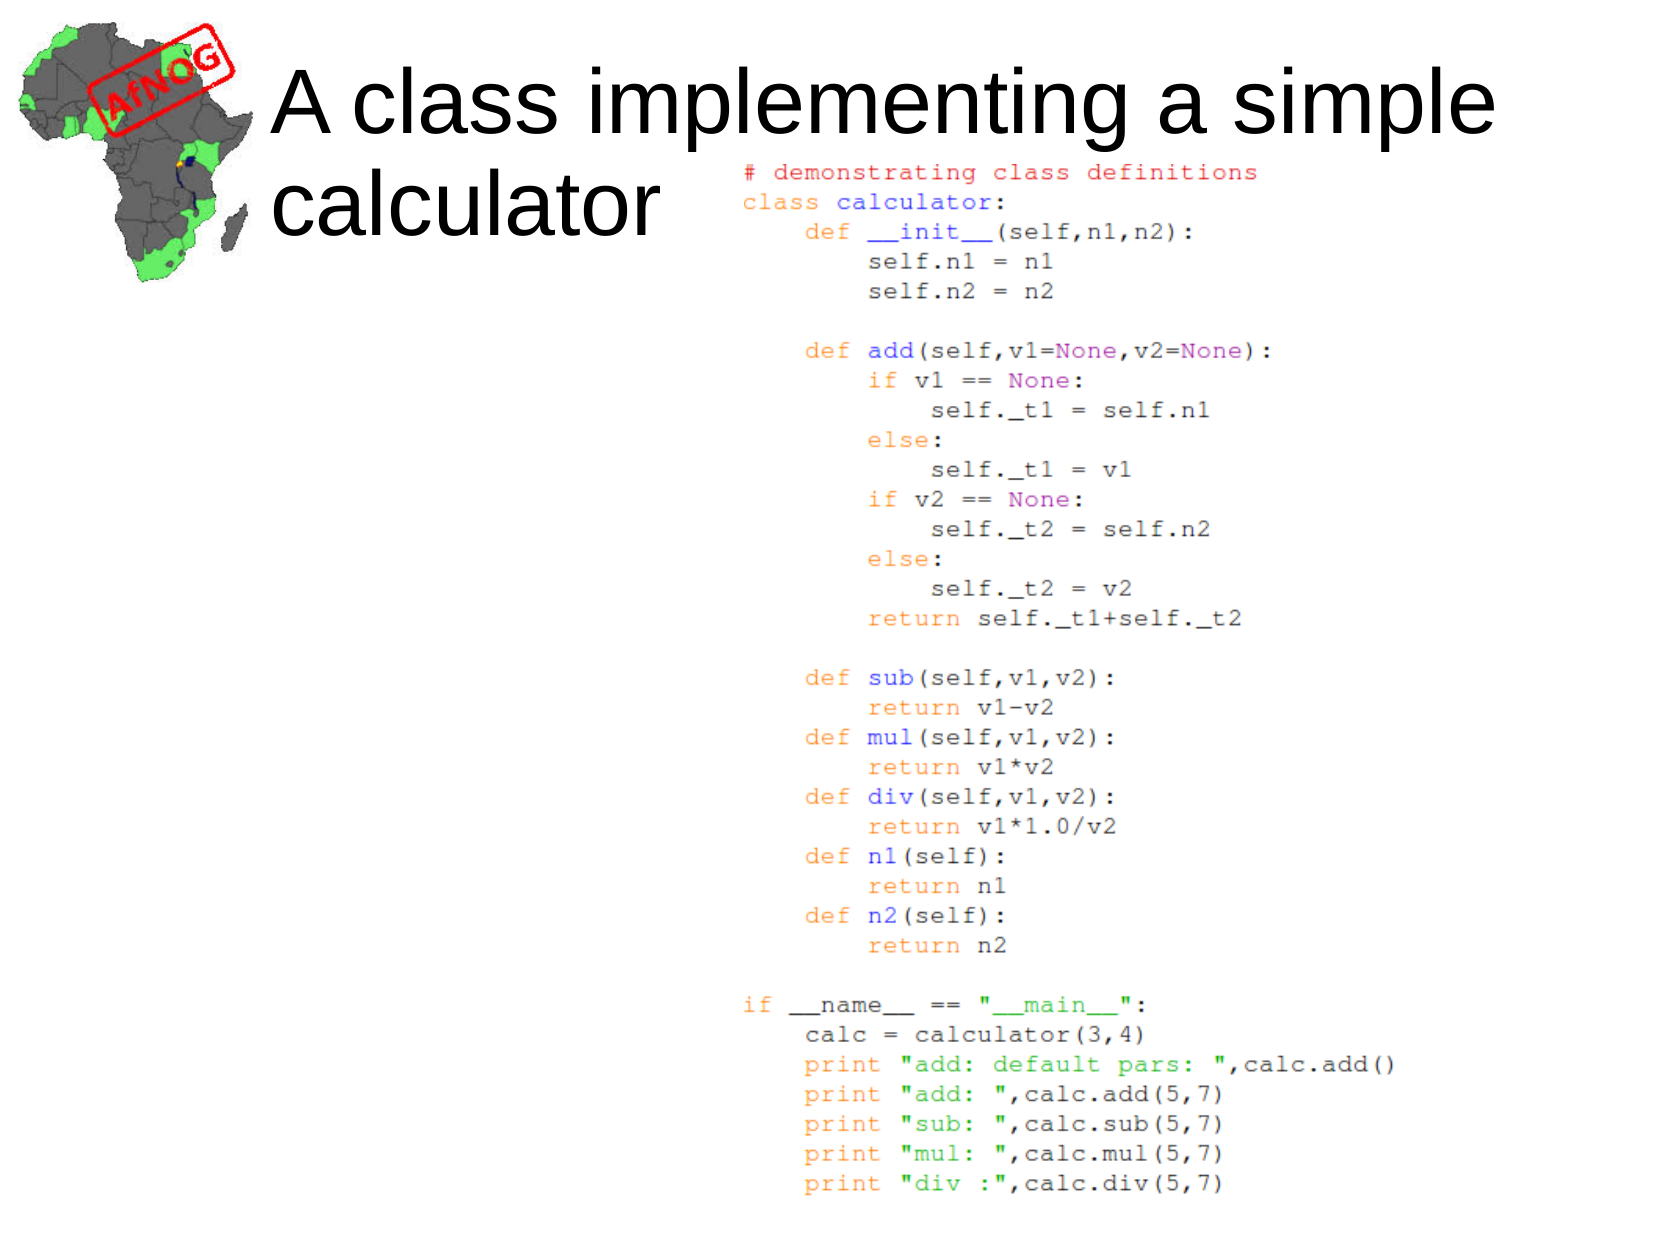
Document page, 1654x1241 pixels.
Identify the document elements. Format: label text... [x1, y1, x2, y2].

picture [744, 164, 1441, 1211]
picture [9, 0, 259, 291]
title A class implementing a simple calculator [270, 49, 1571, 257]
